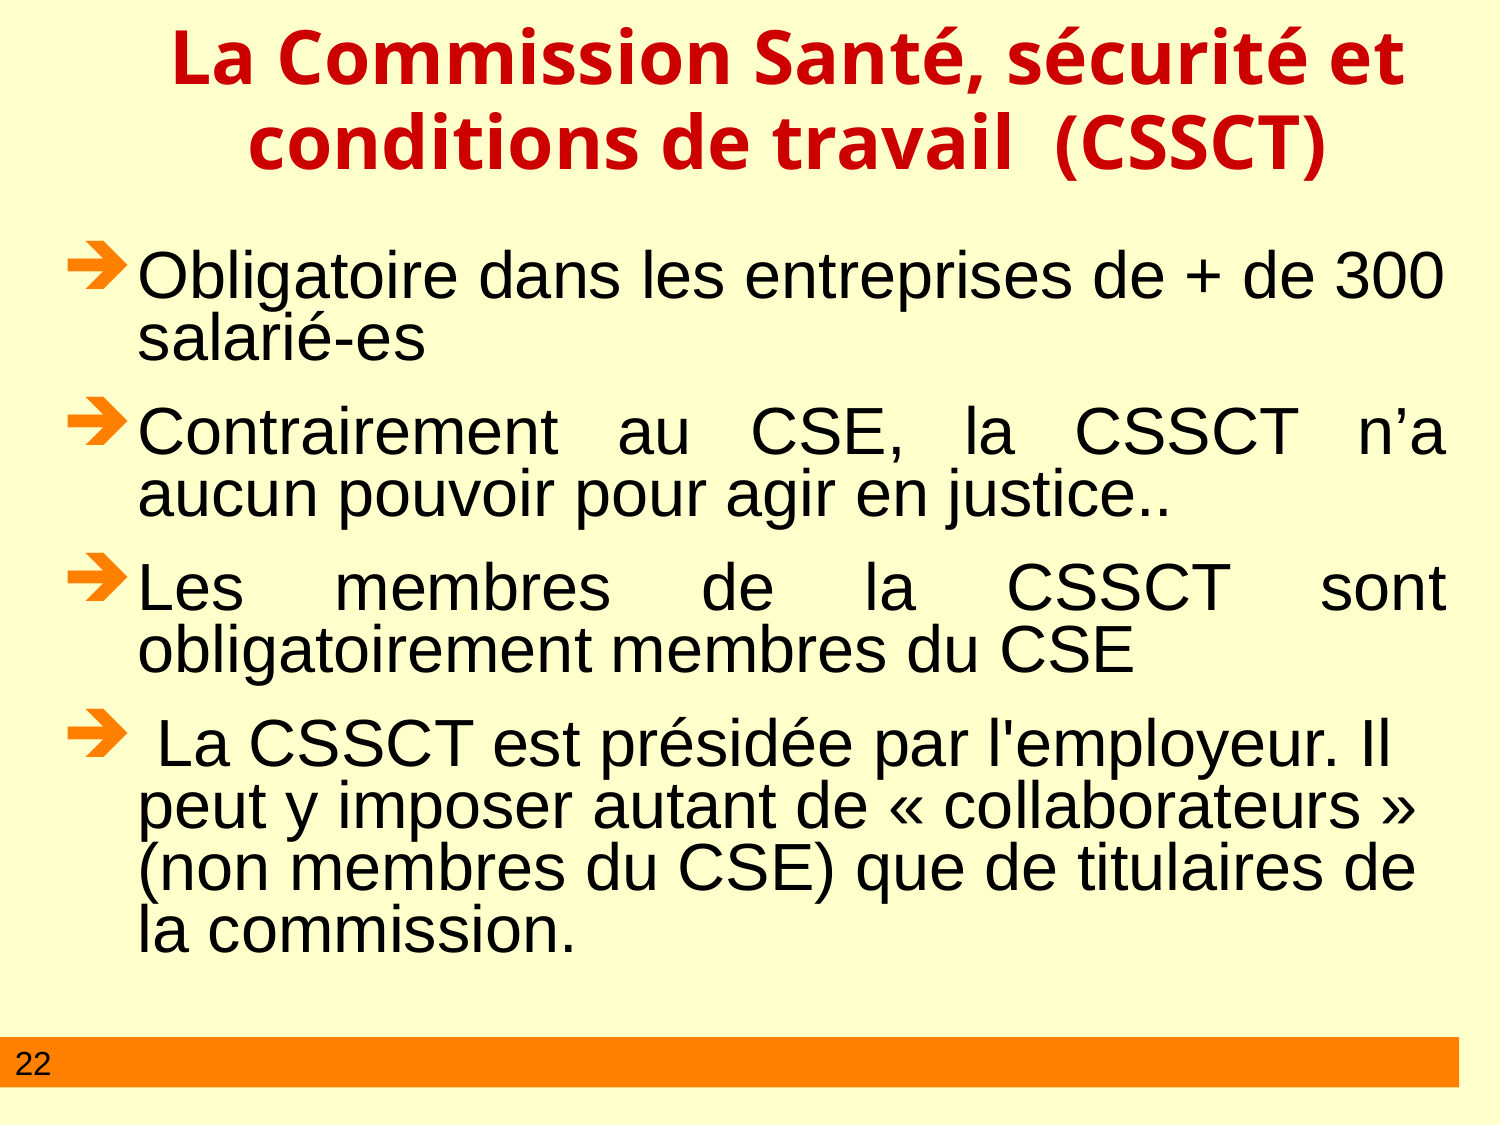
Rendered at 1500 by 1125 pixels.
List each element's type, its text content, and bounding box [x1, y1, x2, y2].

list Obligatoire dans les entreprises de + de 300 salarié-es Contrairement au CSE, la CSSCT n’a aucun pouvoir pour agir en justice.. Les membres de la CSSCT sont obligatoirement membres du CSE La CSSCT est présidée par l'employeur. Il peut y imposer autant de « collaborateurs » (non membres du CSE) que de titulaires de la commission. [44, 147, 1463, 1125]
title La Commission Santé, sécurité et conditions de travail (CSSCT) [44, 17, 1461, 341]
text_box <numéro> [0, 1037, 1460, 1088]
